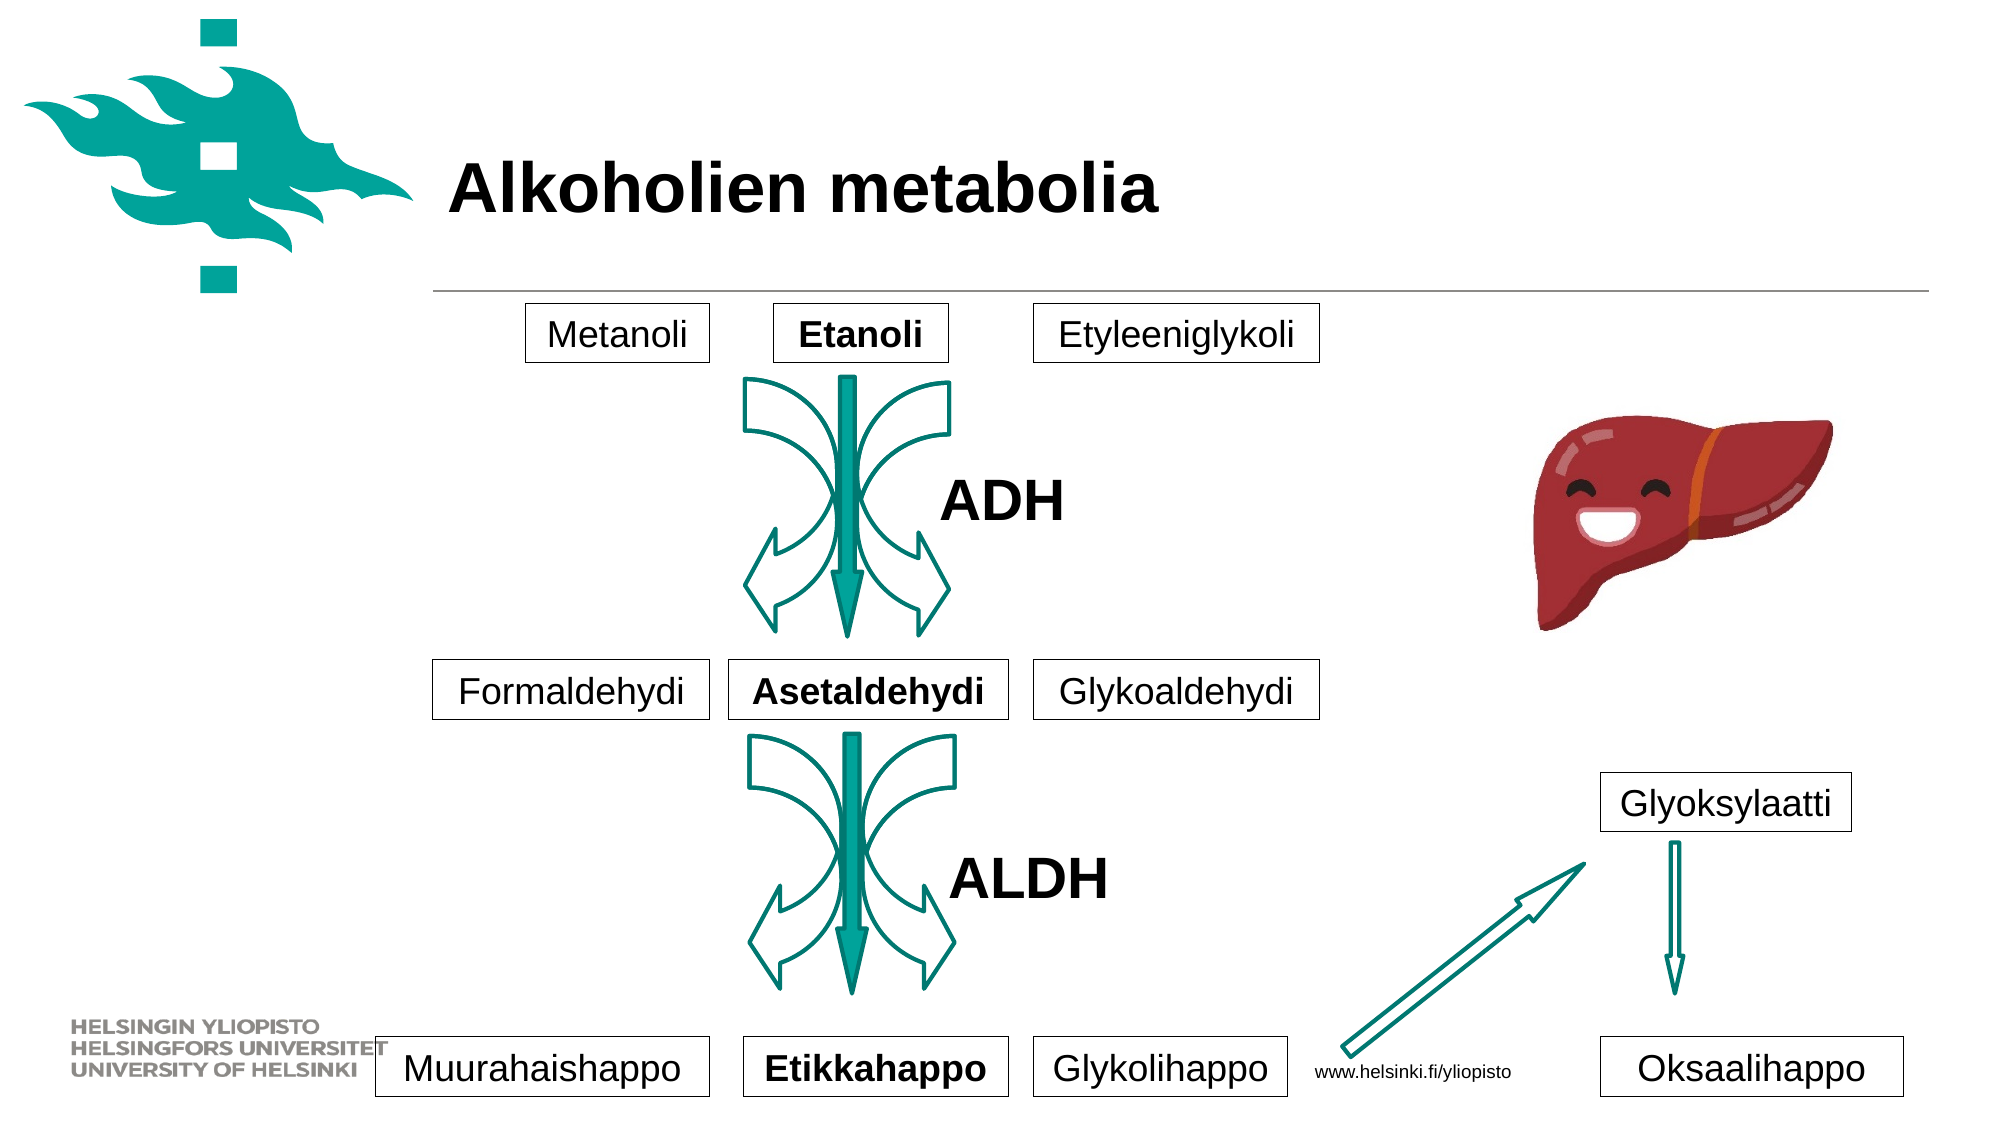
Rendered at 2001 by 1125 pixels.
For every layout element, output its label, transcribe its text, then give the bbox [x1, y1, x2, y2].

picture [1488, 382, 1862, 633]
text_box Oksaalihappo [1600, 1036, 1904, 1097]
text_box Glyoksylaatti [1600, 772, 1852, 832]
text_box ADH [924, 454, 1101, 540]
text_box Glykoaldehydi [1033, 659, 1320, 720]
text_box Glykolihappo [1033, 1036, 1288, 1097]
text_box Formaldehydi [432, 659, 710, 720]
text_box Metanoli [525, 303, 710, 363]
text_box Muurahaishappo [375, 1036, 710, 1097]
text_box Etanoli [773, 303, 949, 363]
text_box [832, 376, 863, 637]
text_box ALDH [933, 832, 1133, 918]
title Alkoholien metabolia [432, 90, 1930, 279]
text_box [837, 733, 867, 994]
text_box Etyleeniglykoli [1033, 303, 1320, 363]
text_box Etikkahappo [743, 1036, 1009, 1097]
picture [70, 1017, 389, 1079]
text_box Asetaldehydi [728, 659, 1009, 720]
